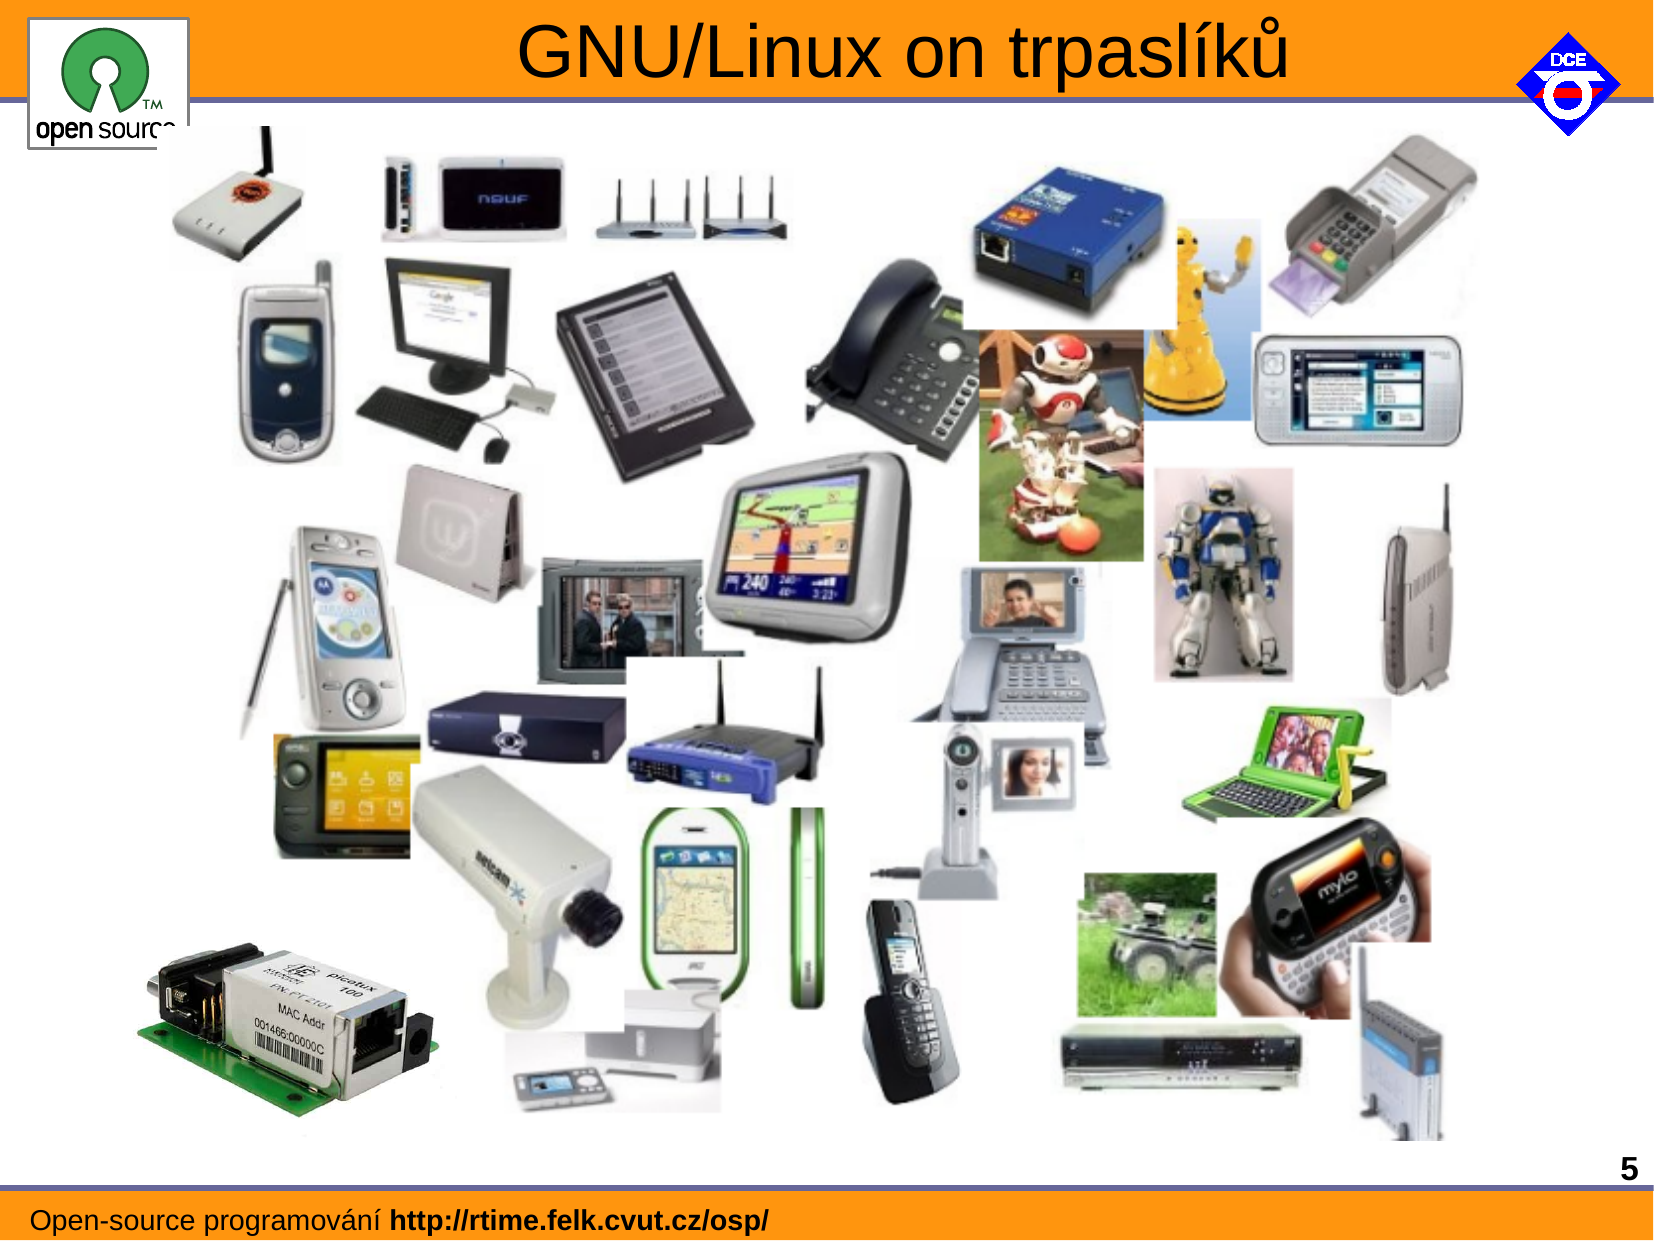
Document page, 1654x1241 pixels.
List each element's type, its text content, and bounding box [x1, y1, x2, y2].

picture [123, 126, 1515, 1142]
title GNU/Linux on trpaslíků [178, 4, 1631, 98]
